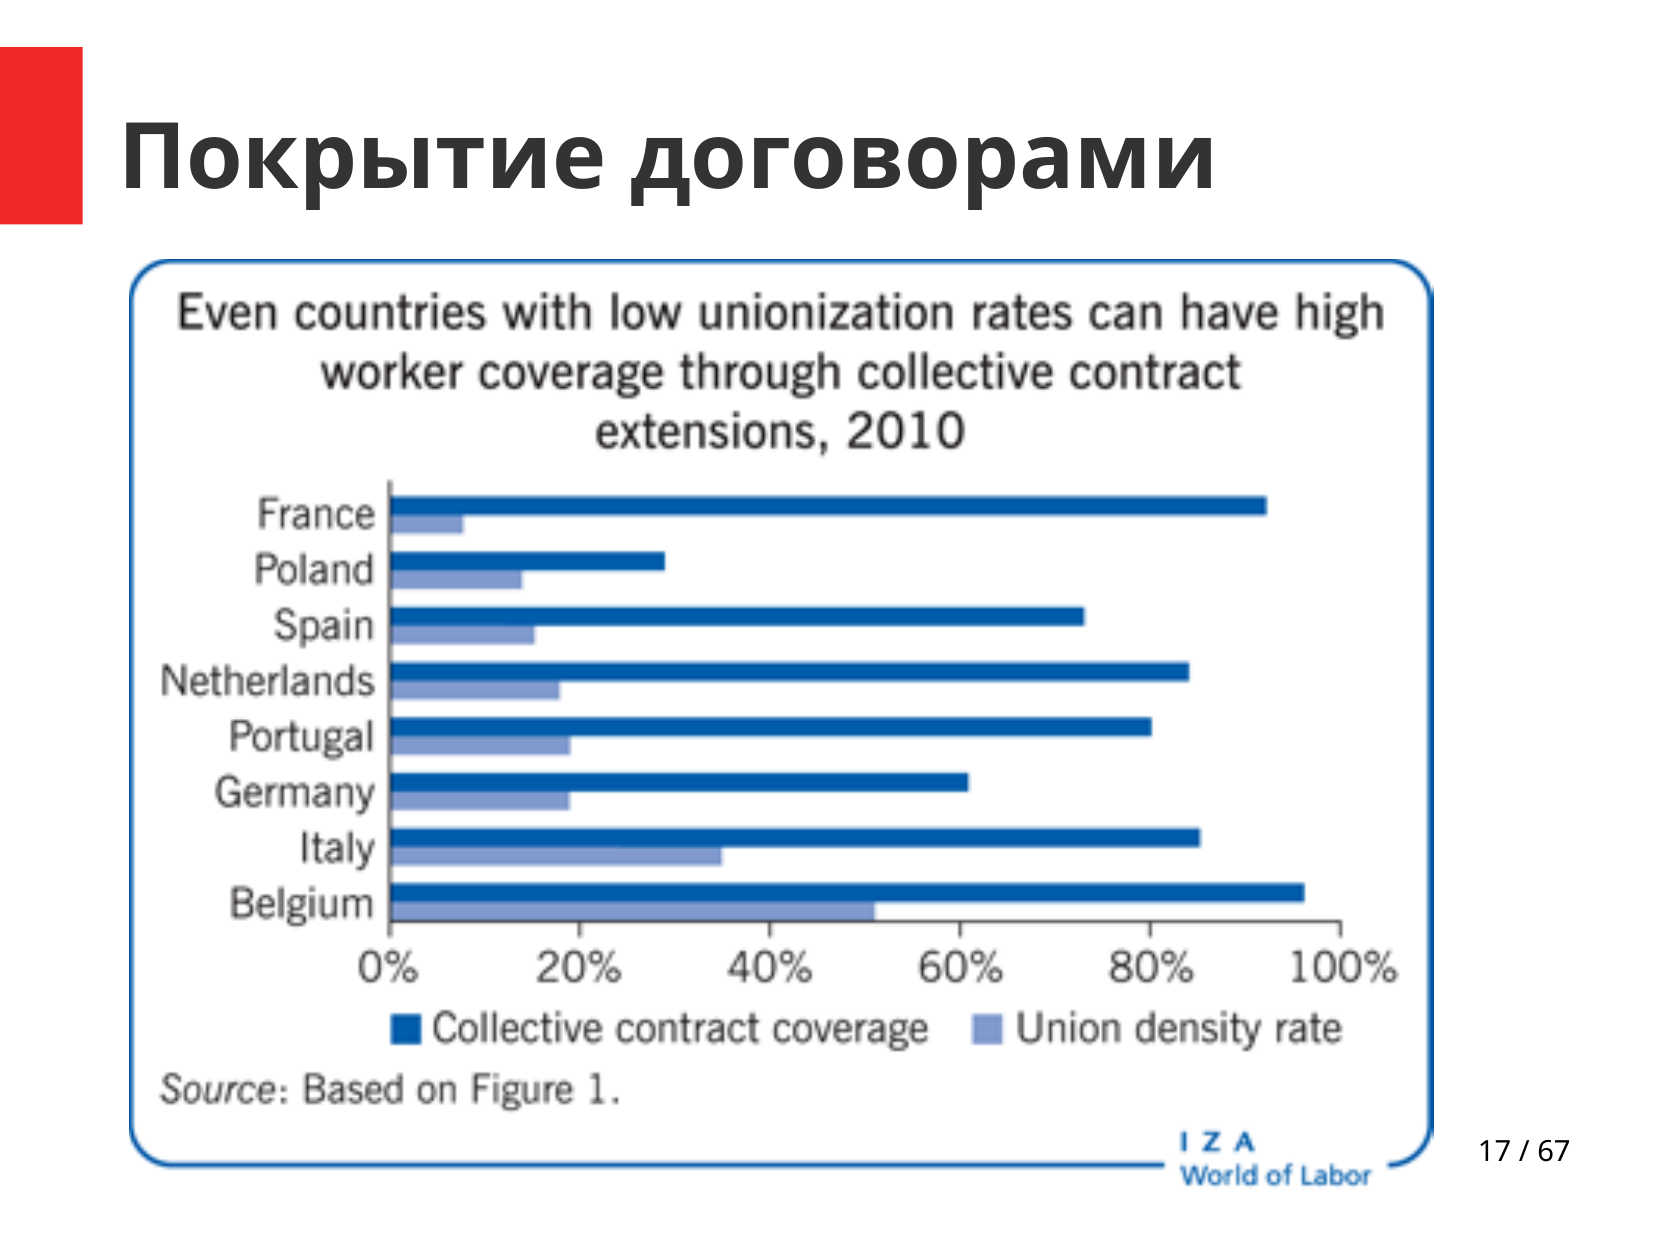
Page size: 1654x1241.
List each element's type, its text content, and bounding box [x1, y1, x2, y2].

picture [129, 259, 1434, 1205]
title Покрытие договорами [118, 49, 1571, 257]
